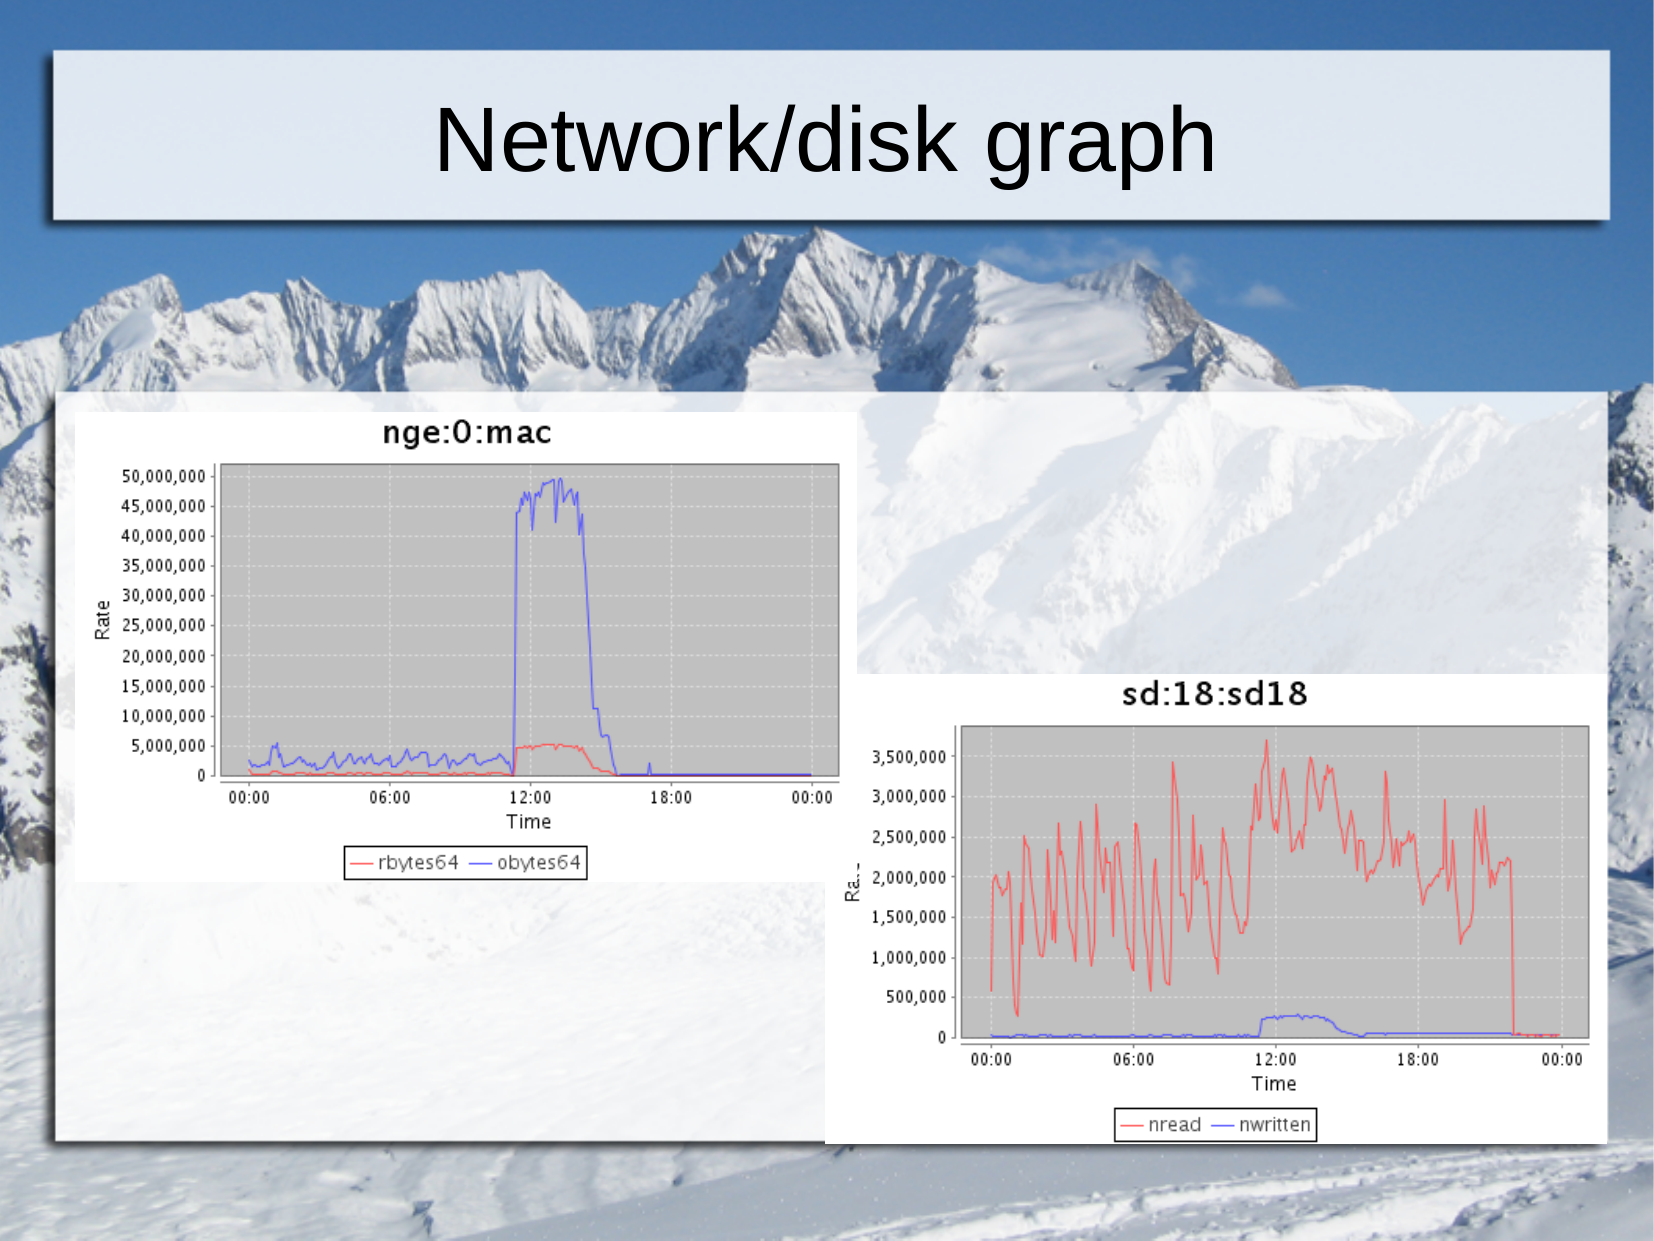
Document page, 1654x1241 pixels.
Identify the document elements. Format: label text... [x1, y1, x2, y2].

title Network/disk graph [59, 68, 1595, 212]
picture [0, 0, 1654, 1241]
